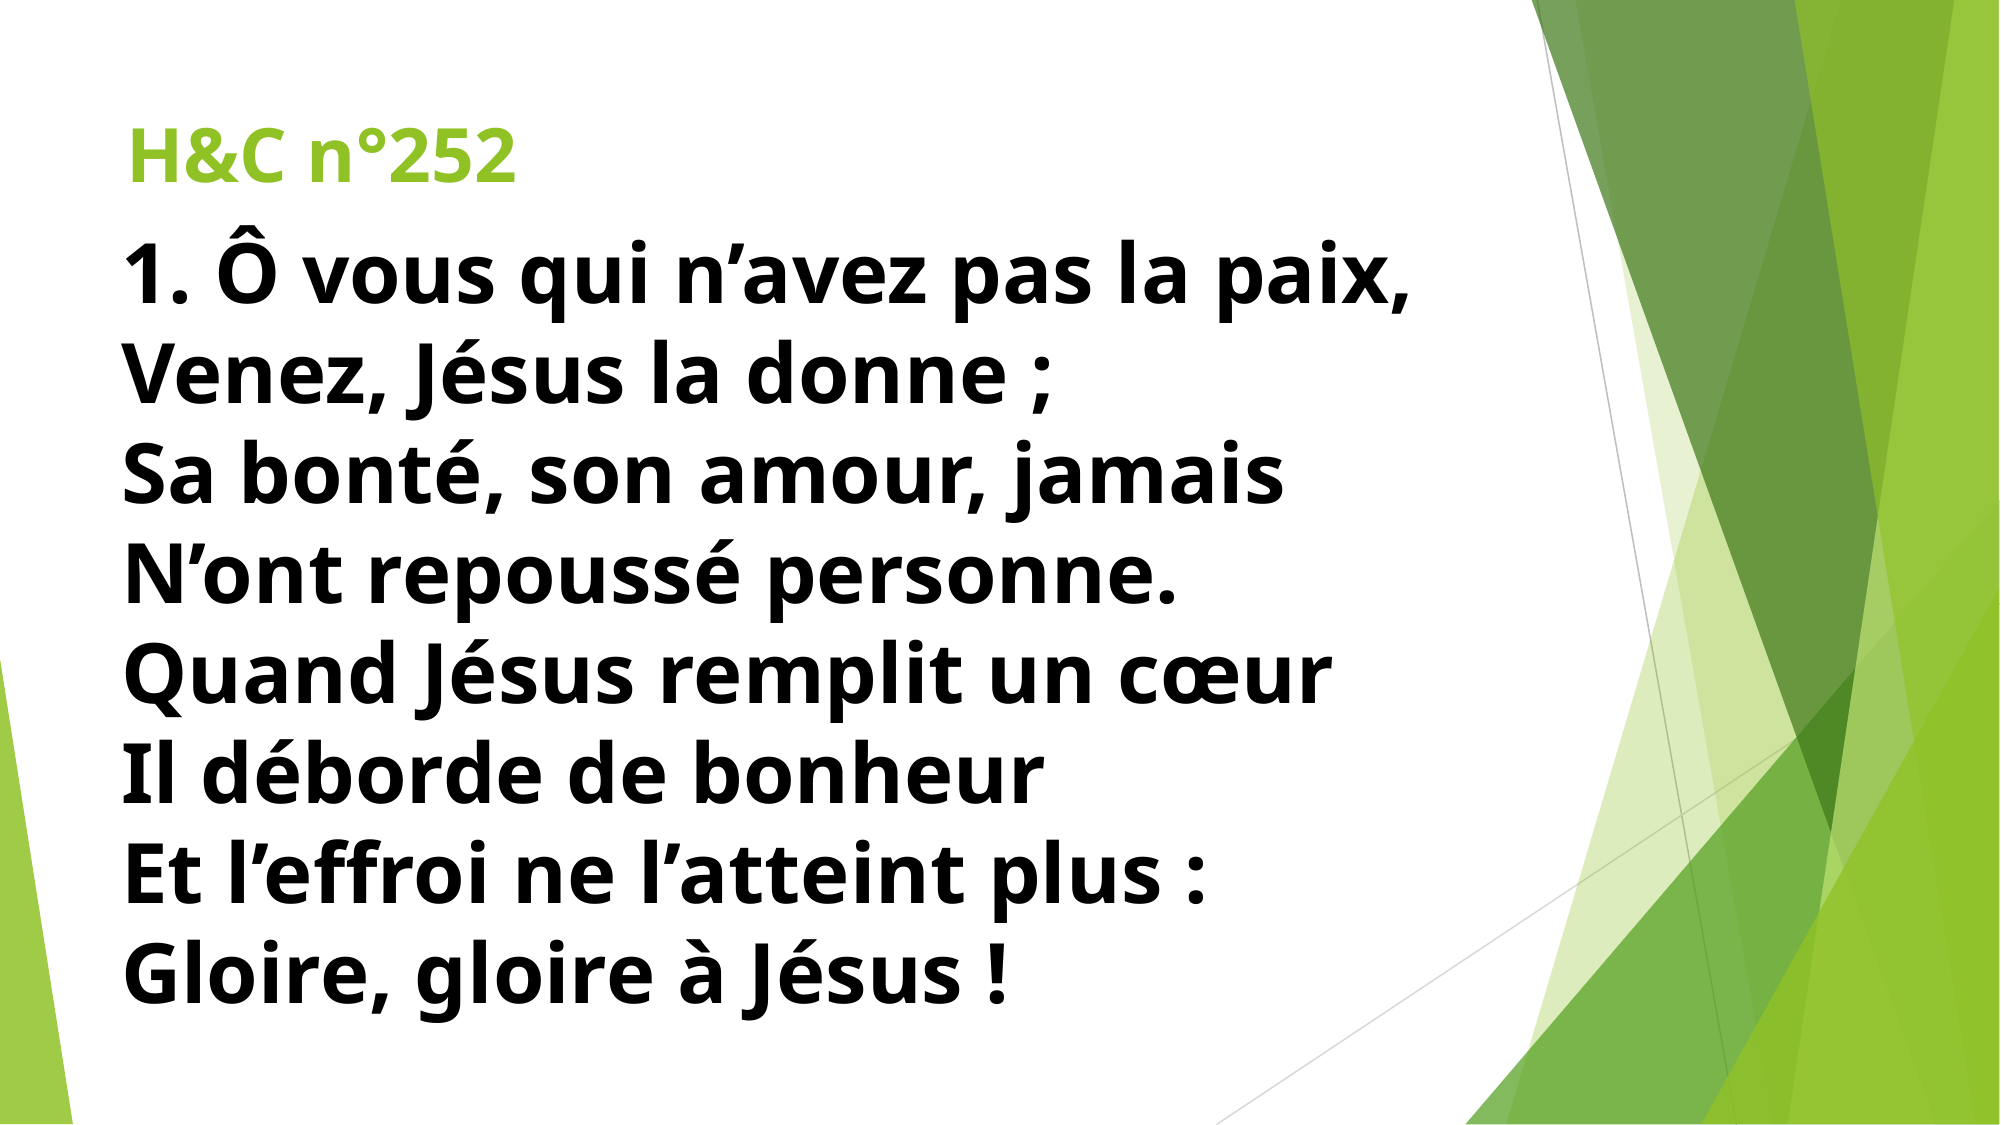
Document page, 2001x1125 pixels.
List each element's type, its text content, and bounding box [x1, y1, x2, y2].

text_box 1. Ô vous qui n’avez pas la paix, Venez, Jésus la donne ; Sa bonté, son amour, jamais N’ont repoussé personne. Quand Jésus remplit un cœur Il déborde de bonheur Et l’effroi ne l’atteint plus : Gloire, gloire à Jésus ! [106, 212, 1961, 1074]
text_box H&C n°252 [111, 99, 1522, 212]
